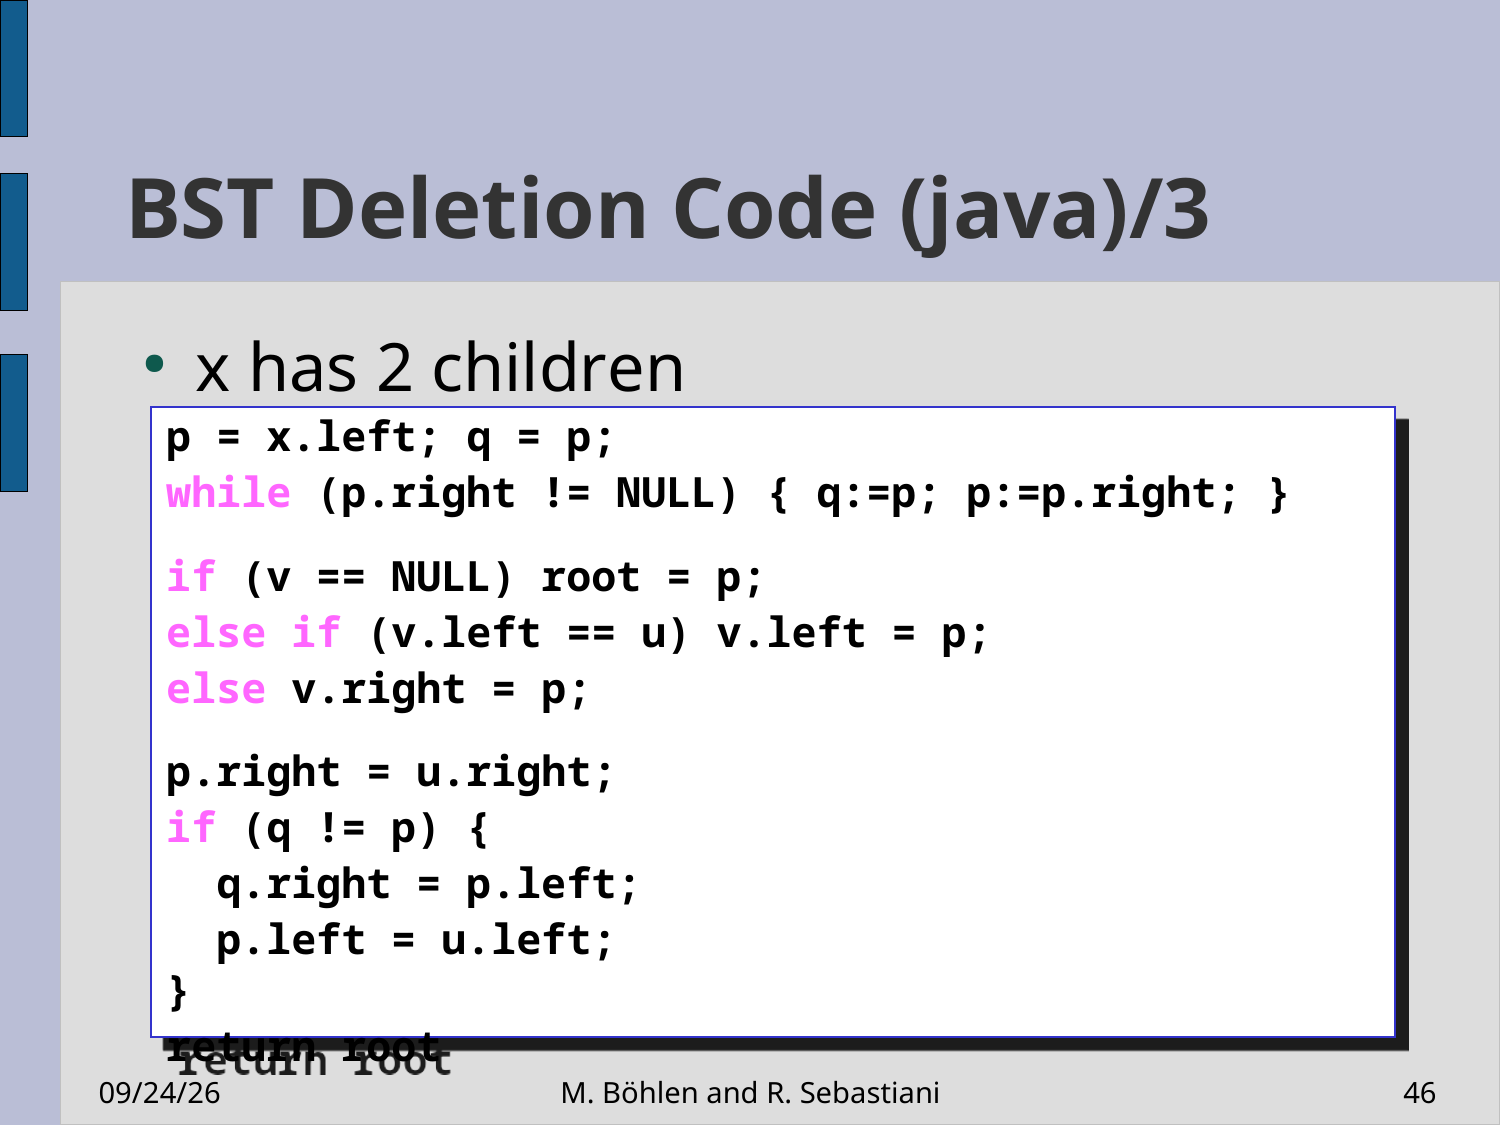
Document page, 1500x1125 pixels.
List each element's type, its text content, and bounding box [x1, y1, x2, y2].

list x has 2 children [110, 312, 1392, 1037]
title BST Deletion Code (java)/3 [110, 67, 1392, 271]
